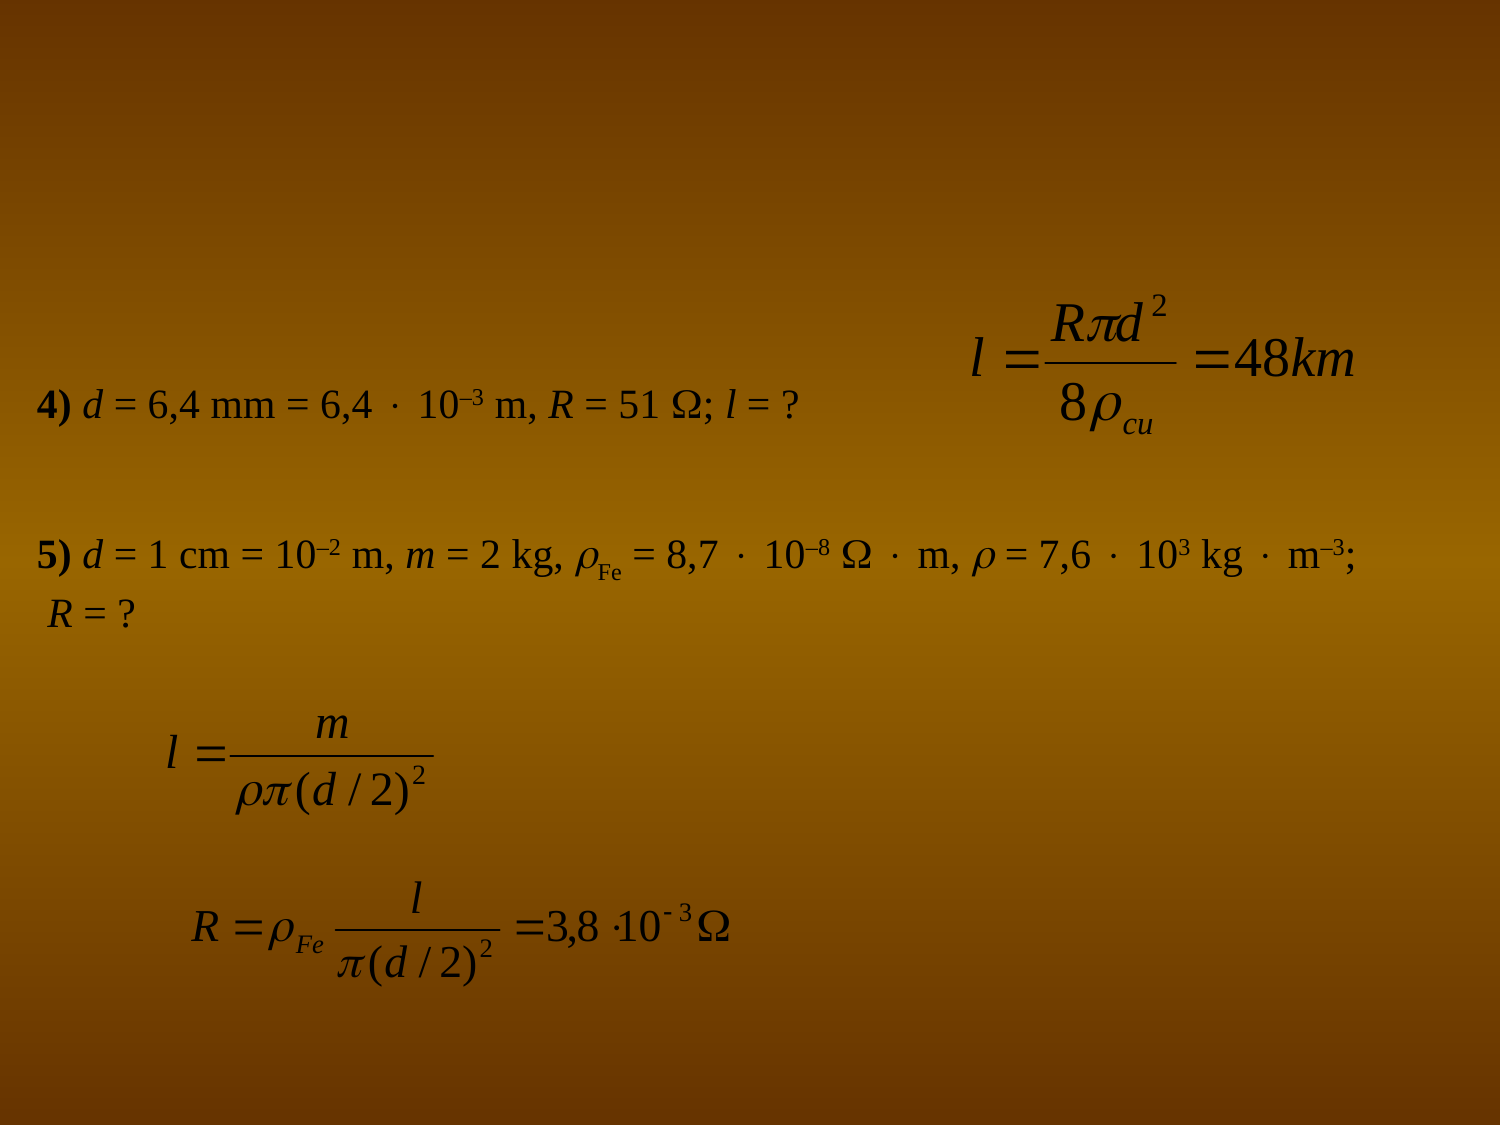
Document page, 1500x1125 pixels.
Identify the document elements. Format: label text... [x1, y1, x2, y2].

chart [159, 692, 443, 825]
text_box 4) d = 6,4 mm = 6,4  10–3 m, R = 51 ; l = ? 5) d = 1 cm = 10–2 m, m = 2 kg, Fe = 8,7  10–8   m,  = 7,6  103 kg  m–3; R = ? [22, 368, 1495, 694]
chart [962, 278, 1365, 447]
chart [183, 869, 739, 996]
